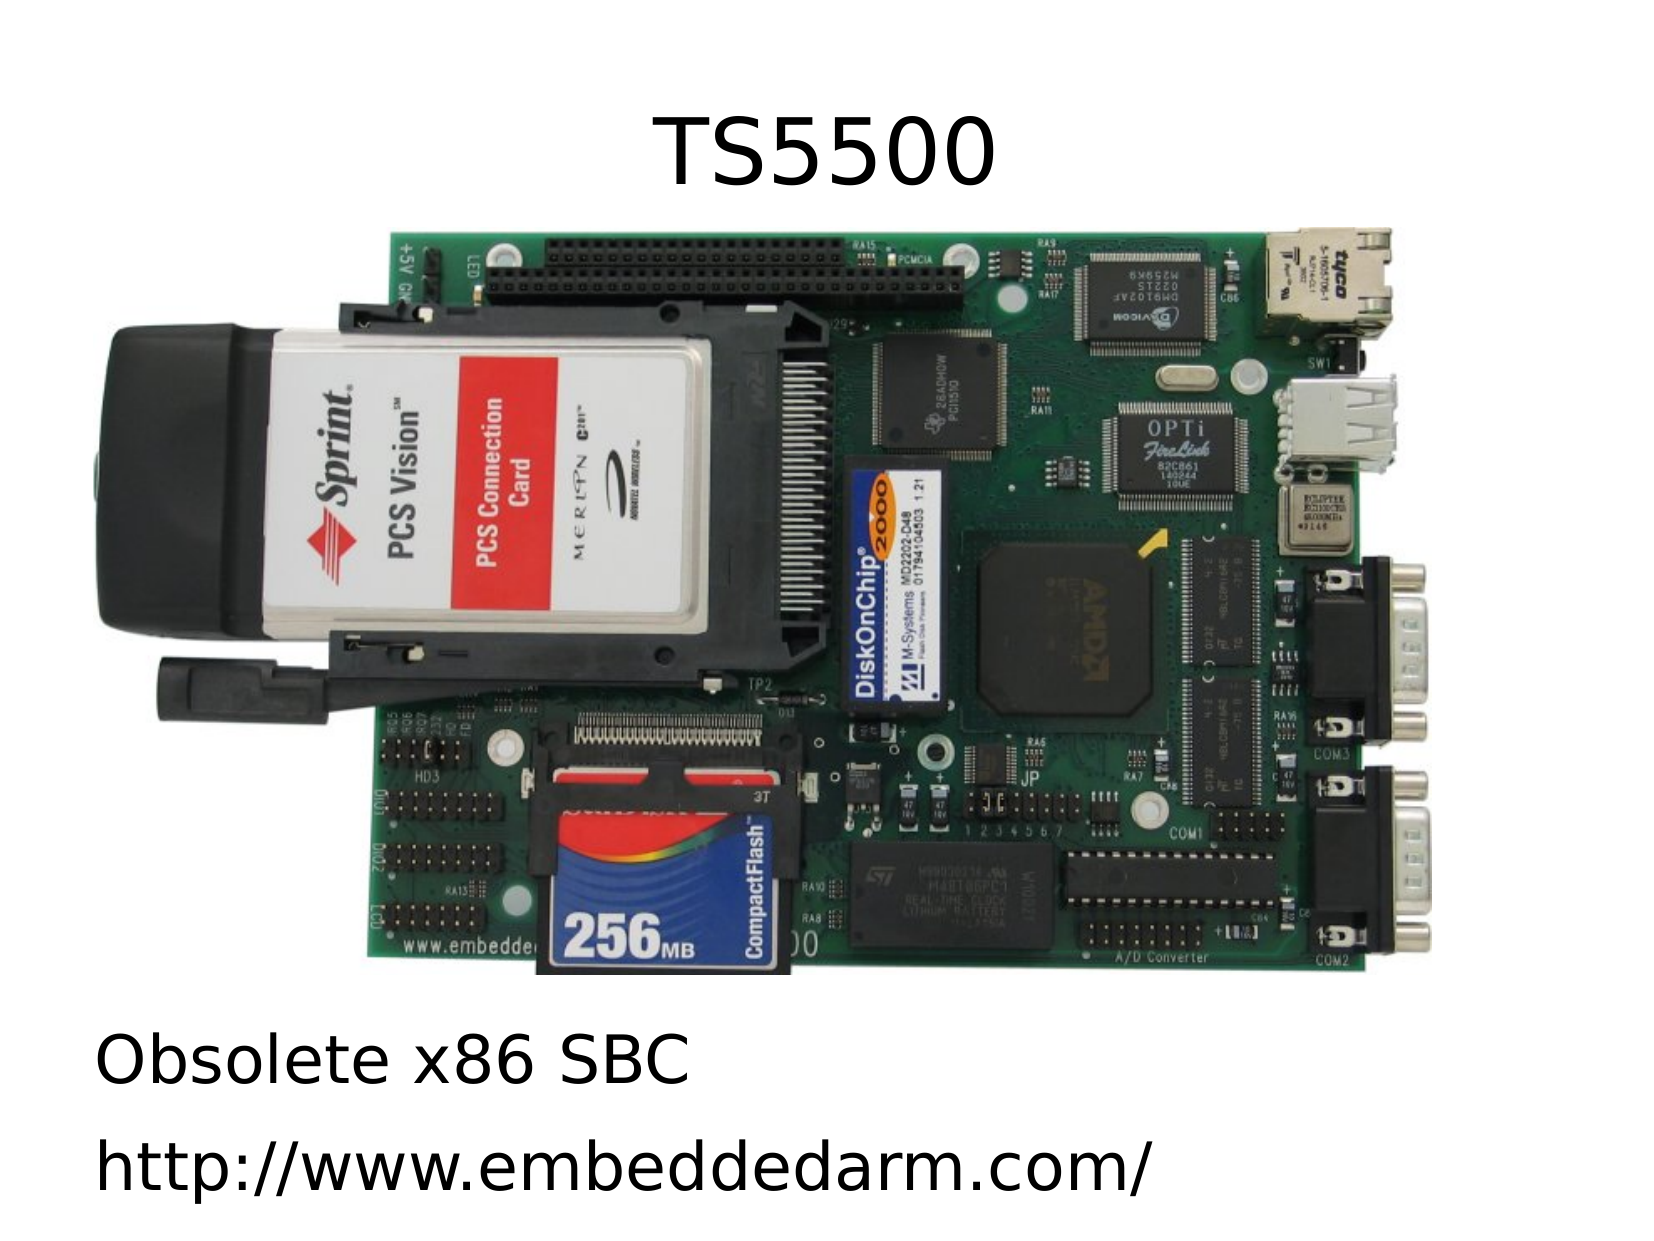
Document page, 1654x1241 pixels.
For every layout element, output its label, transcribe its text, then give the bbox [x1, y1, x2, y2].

chart [13, 225, 1617, 975]
list Obsolete x86 SBC http://www.embeddedarm.com/ [77, 1021, 1566, 1241]
title TS5500 [82, 49, 1571, 225]
